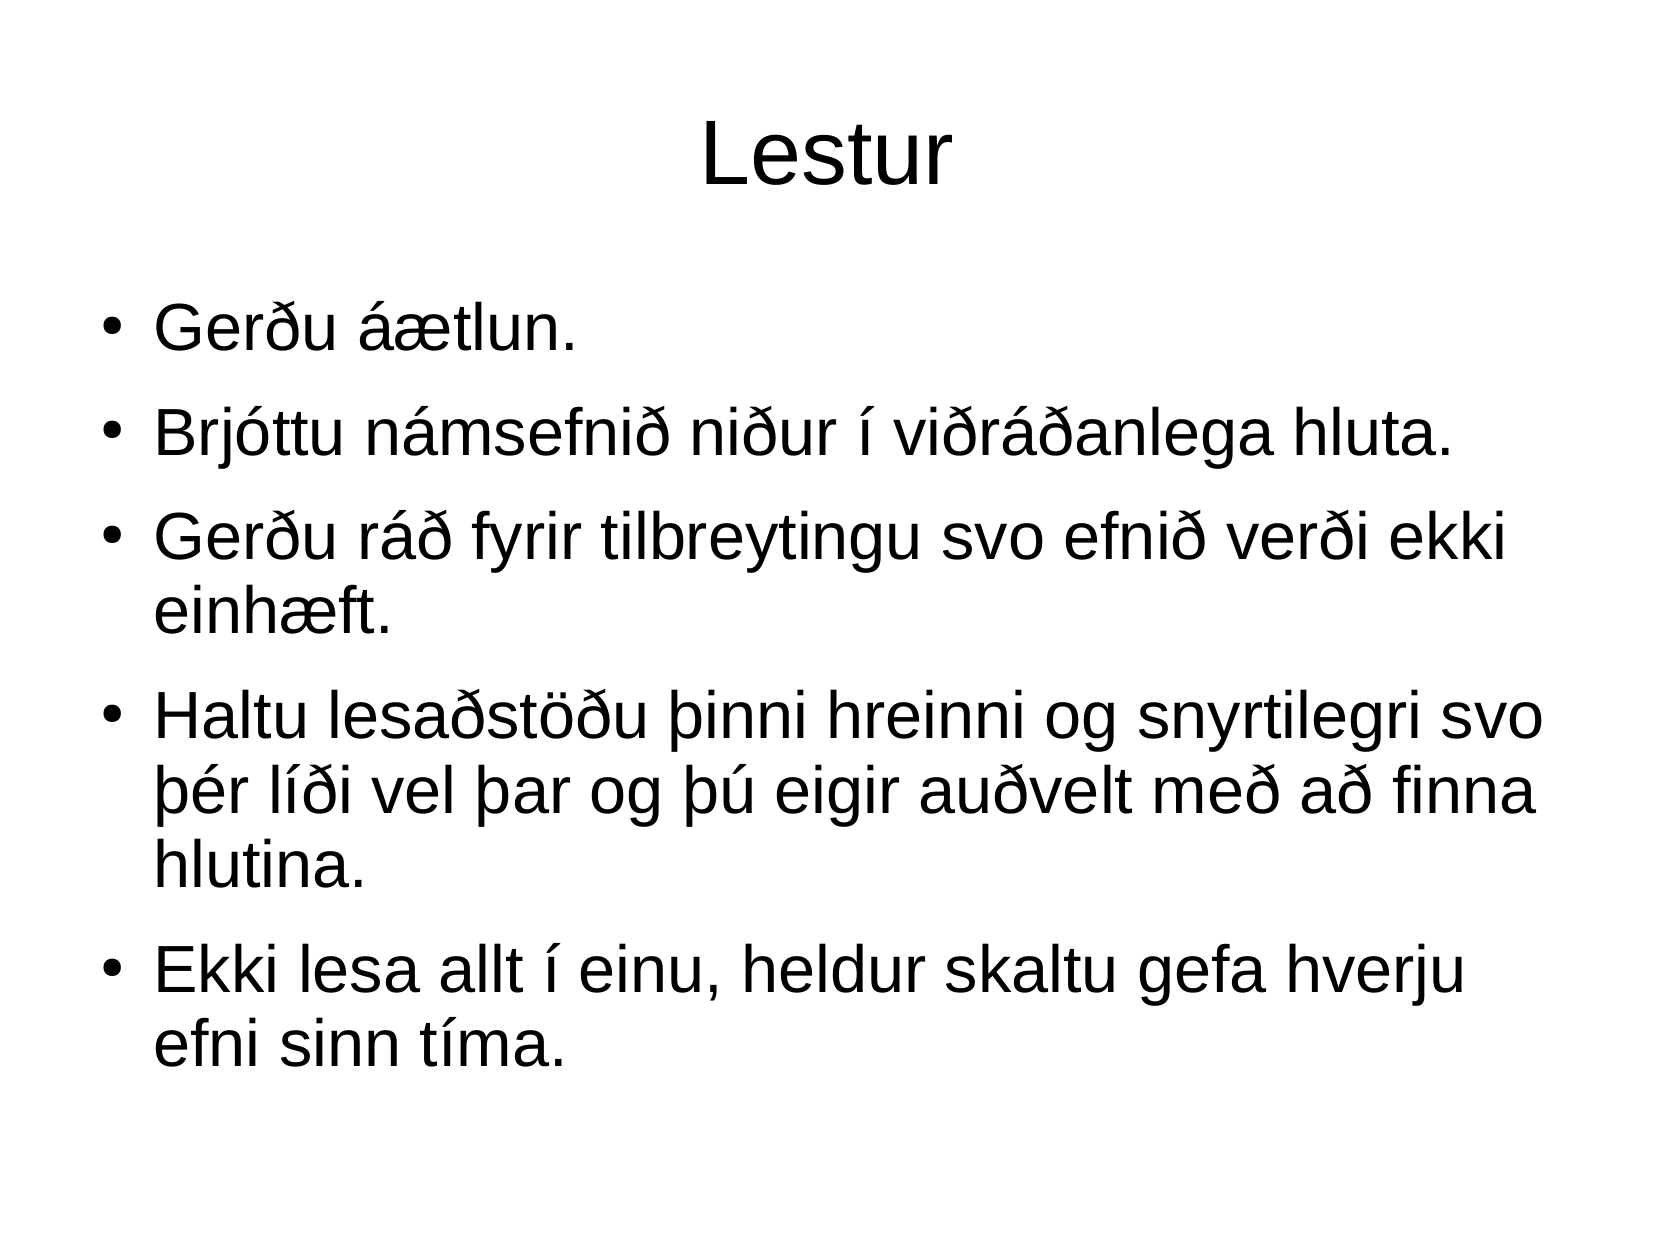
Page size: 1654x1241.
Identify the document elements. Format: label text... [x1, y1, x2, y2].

title Lestur [82, 49, 1571, 257]
list Gerðu áætlun. Brjóttu námsefnið niður í viðráðanlega hluta. Gerðu ráð fyrir tilbreytingu svo efnið verði ekki einhæft. Haltu lesaðstöðu þinni hreinni og snyrtilegri svo þér líði vel þar og þú eigir auðvelt með að finna hlutina. Ekki lesa allt í einu, heldur skaltu gefa hverju efni sinn tíma. [82, 290, 1571, 1109]
